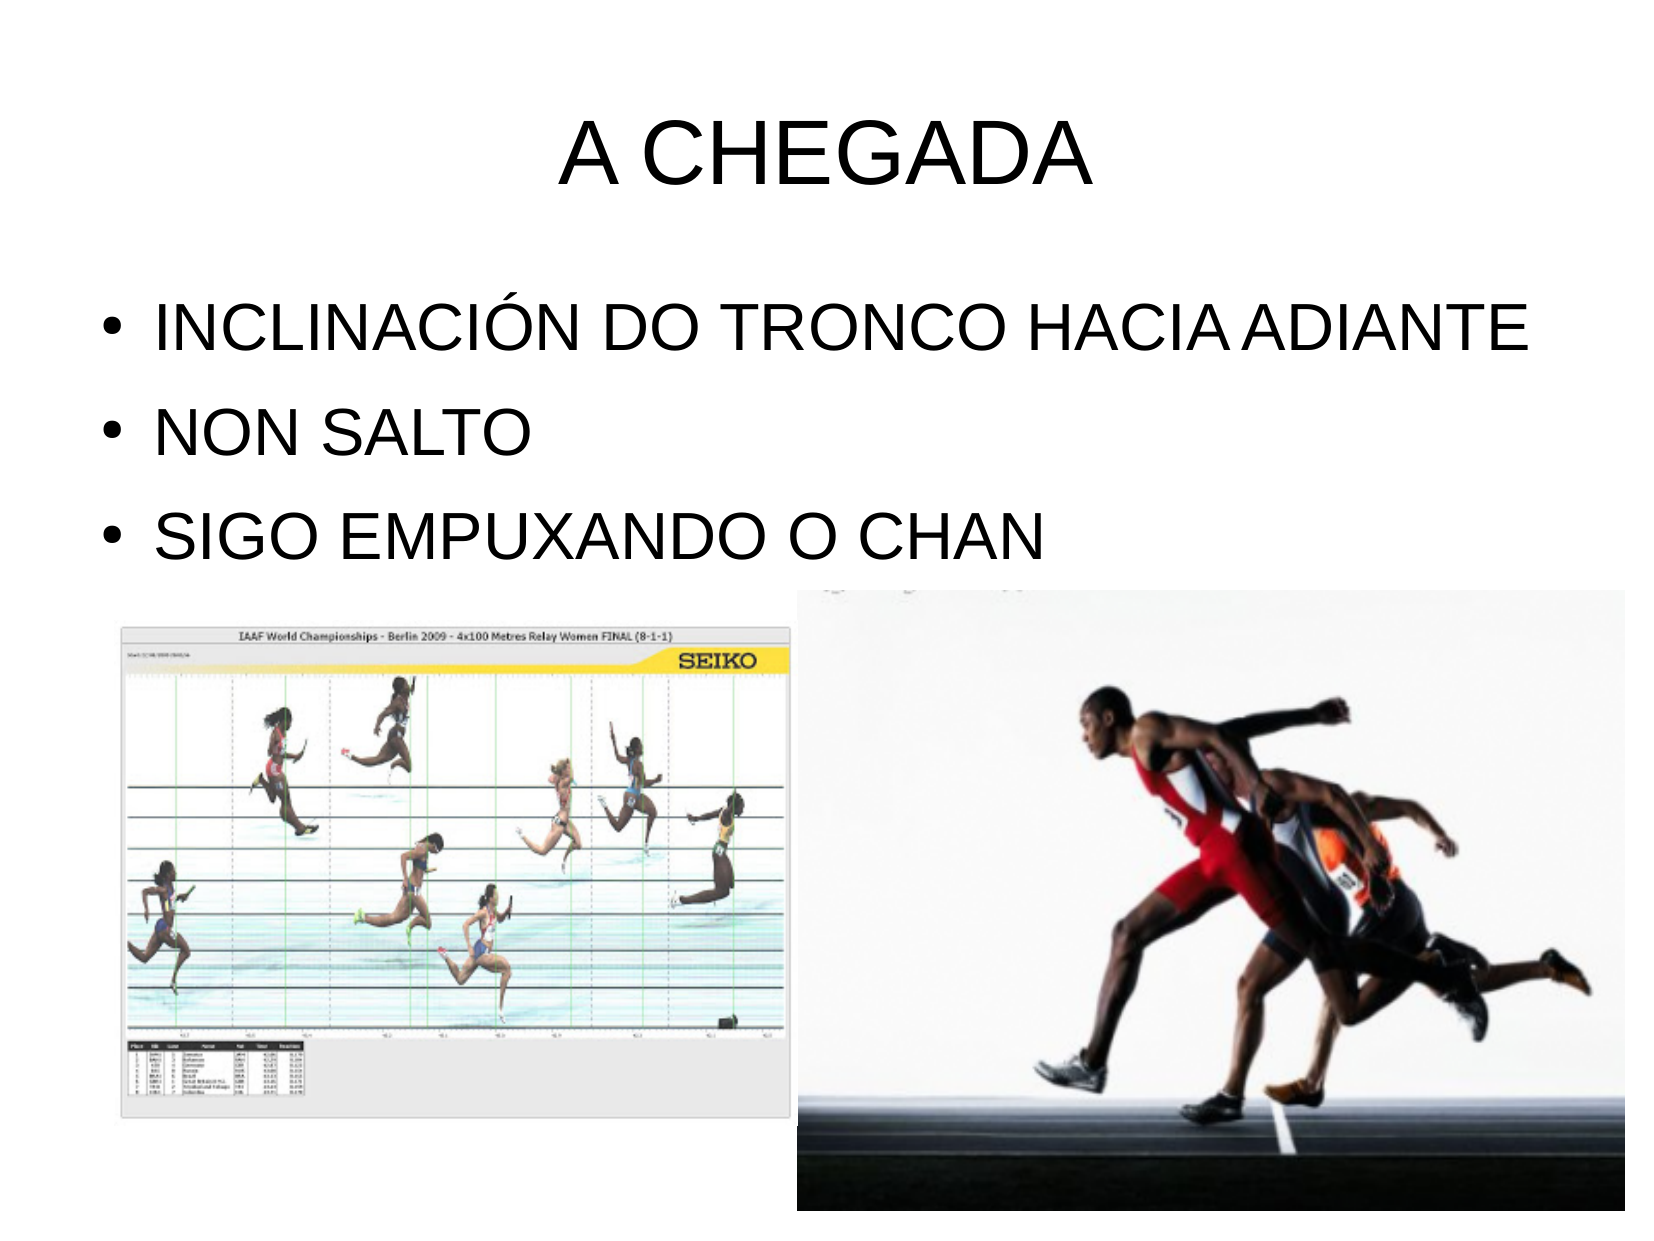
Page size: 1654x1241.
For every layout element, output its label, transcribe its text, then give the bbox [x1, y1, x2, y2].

list INCLINACIÓN DO TRONCO HACIA ADIANTE NON SALTO SIGO EMPUXANDO O CHAN [82, 290, 1625, 1094]
title A CHEGADA [82, 56, 1571, 250]
picture [114, 590, 1625, 1211]
